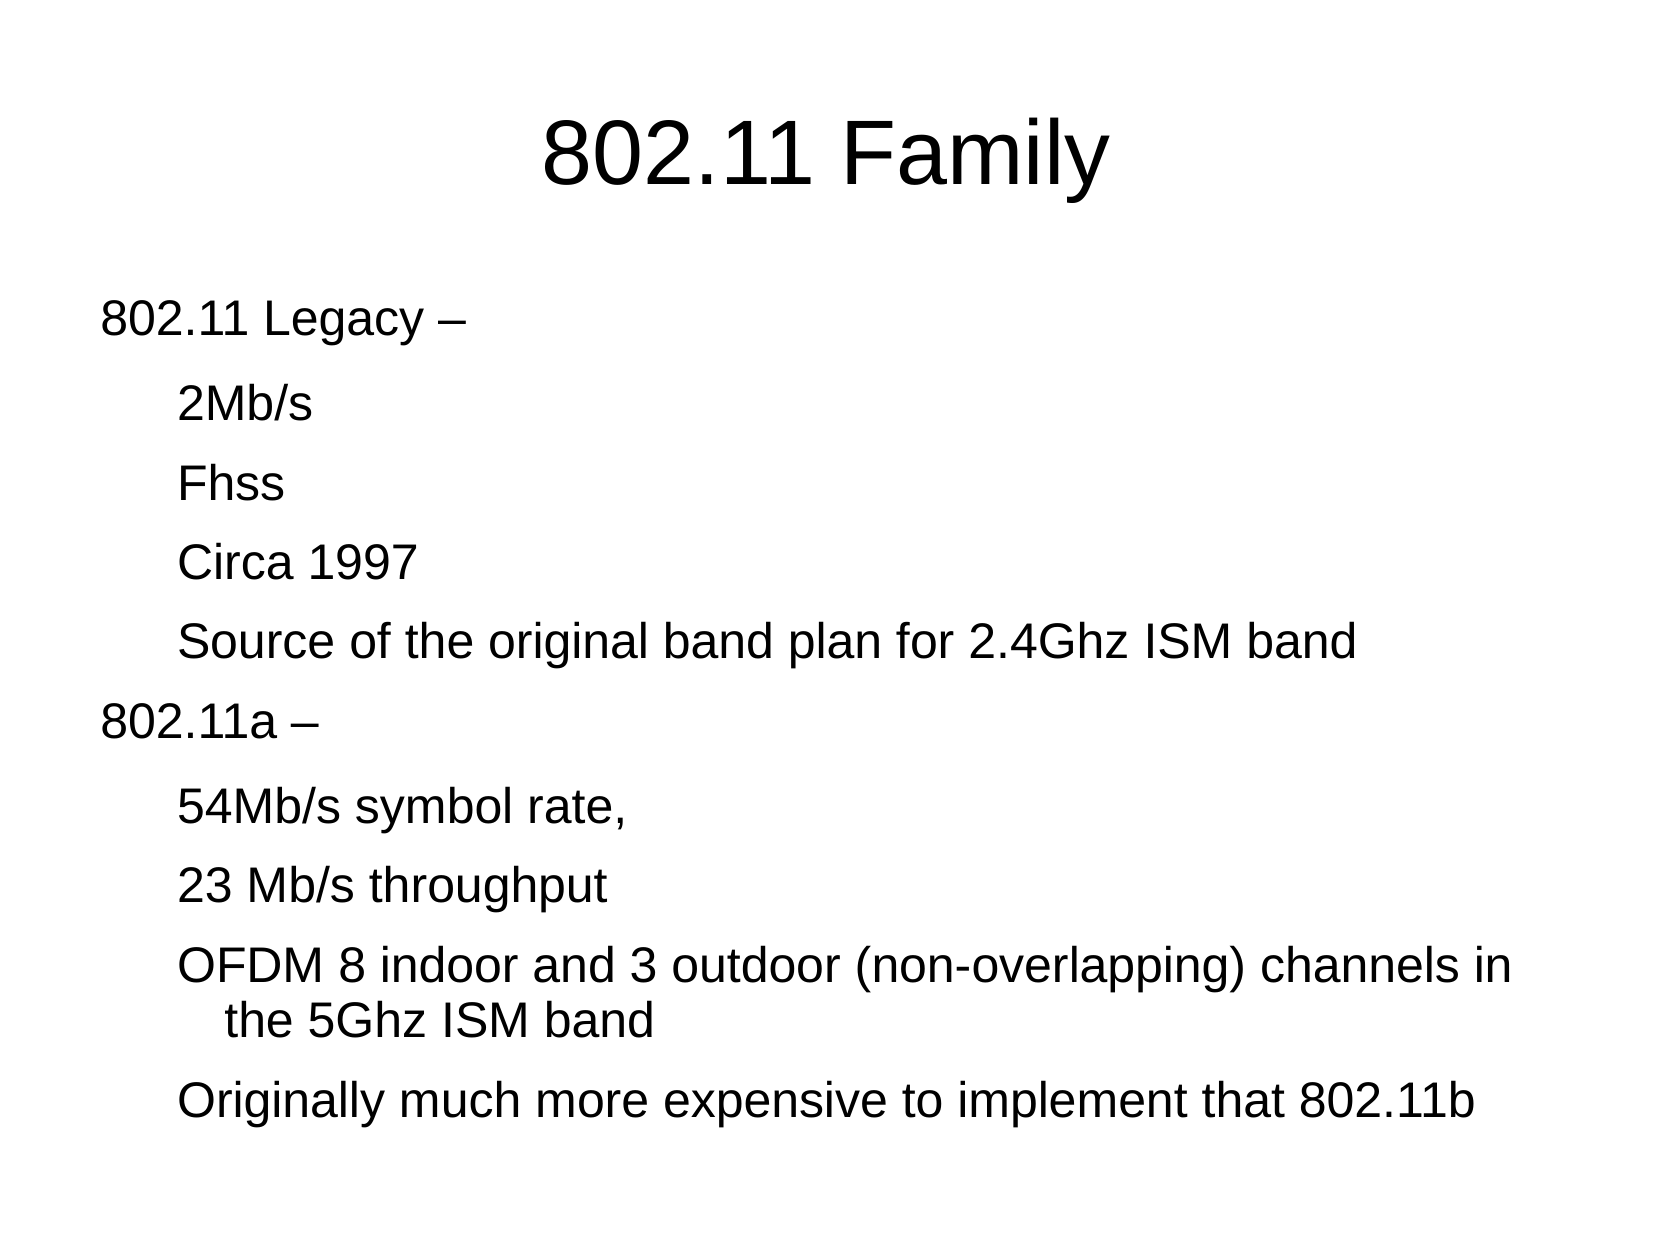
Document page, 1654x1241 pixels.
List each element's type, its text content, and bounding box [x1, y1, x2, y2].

title 802.11 Family [82, 56, 1571, 250]
list 802.11 Legacy – 2Mb/s Fhss Circa 1997 Source of the original band plan for 2.4Ghz ISM band 802.11a – 54Mb/s symbol rate, 23 Mb/s throughput OFDM 8 indoor and 3 outdoor (non-overlapping) channels in the 5Ghz ISM band Originally much more expensive to implement that 802.11b [82, 290, 1571, 1128]
